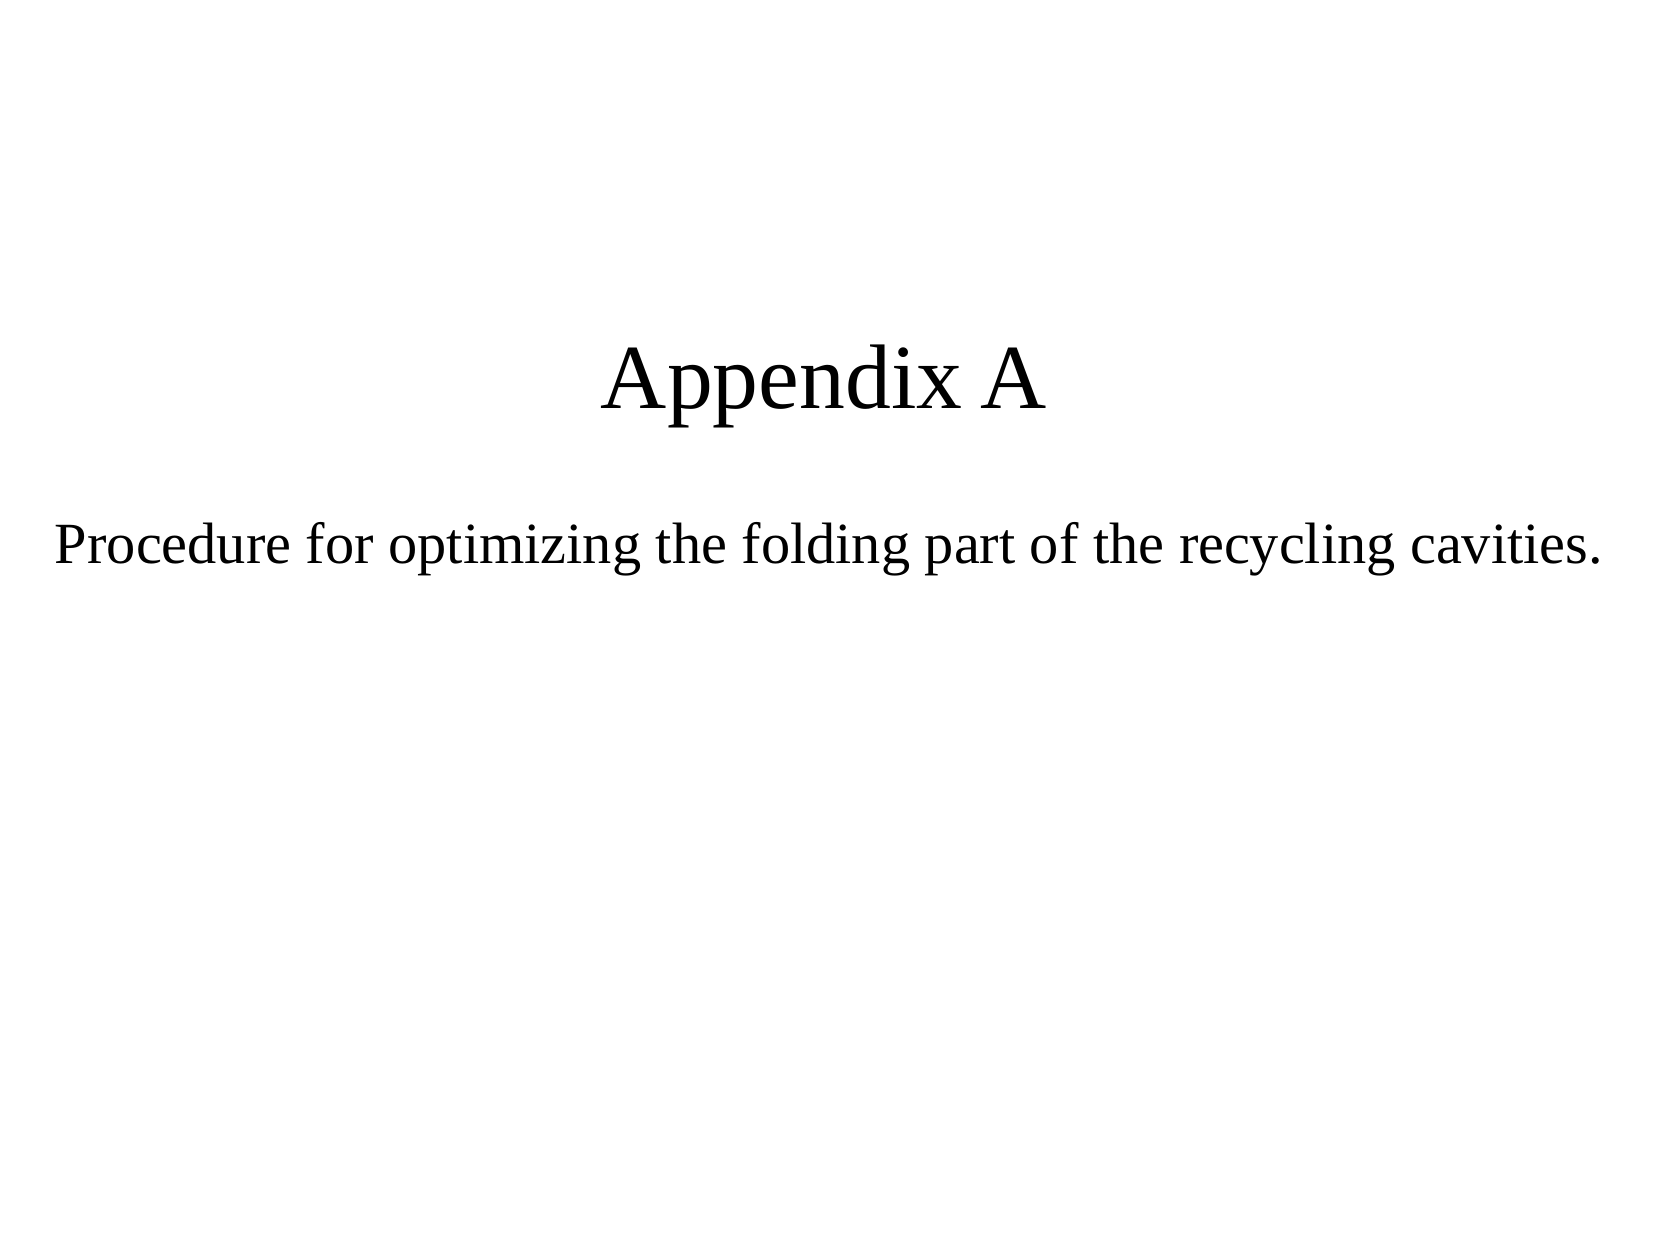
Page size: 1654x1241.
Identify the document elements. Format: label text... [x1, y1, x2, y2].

text_box Procedure for optimizing the folding part of the recycling cavities. [40, 504, 1614, 590]
text_box Appendix A [586, 319, 1068, 446]
